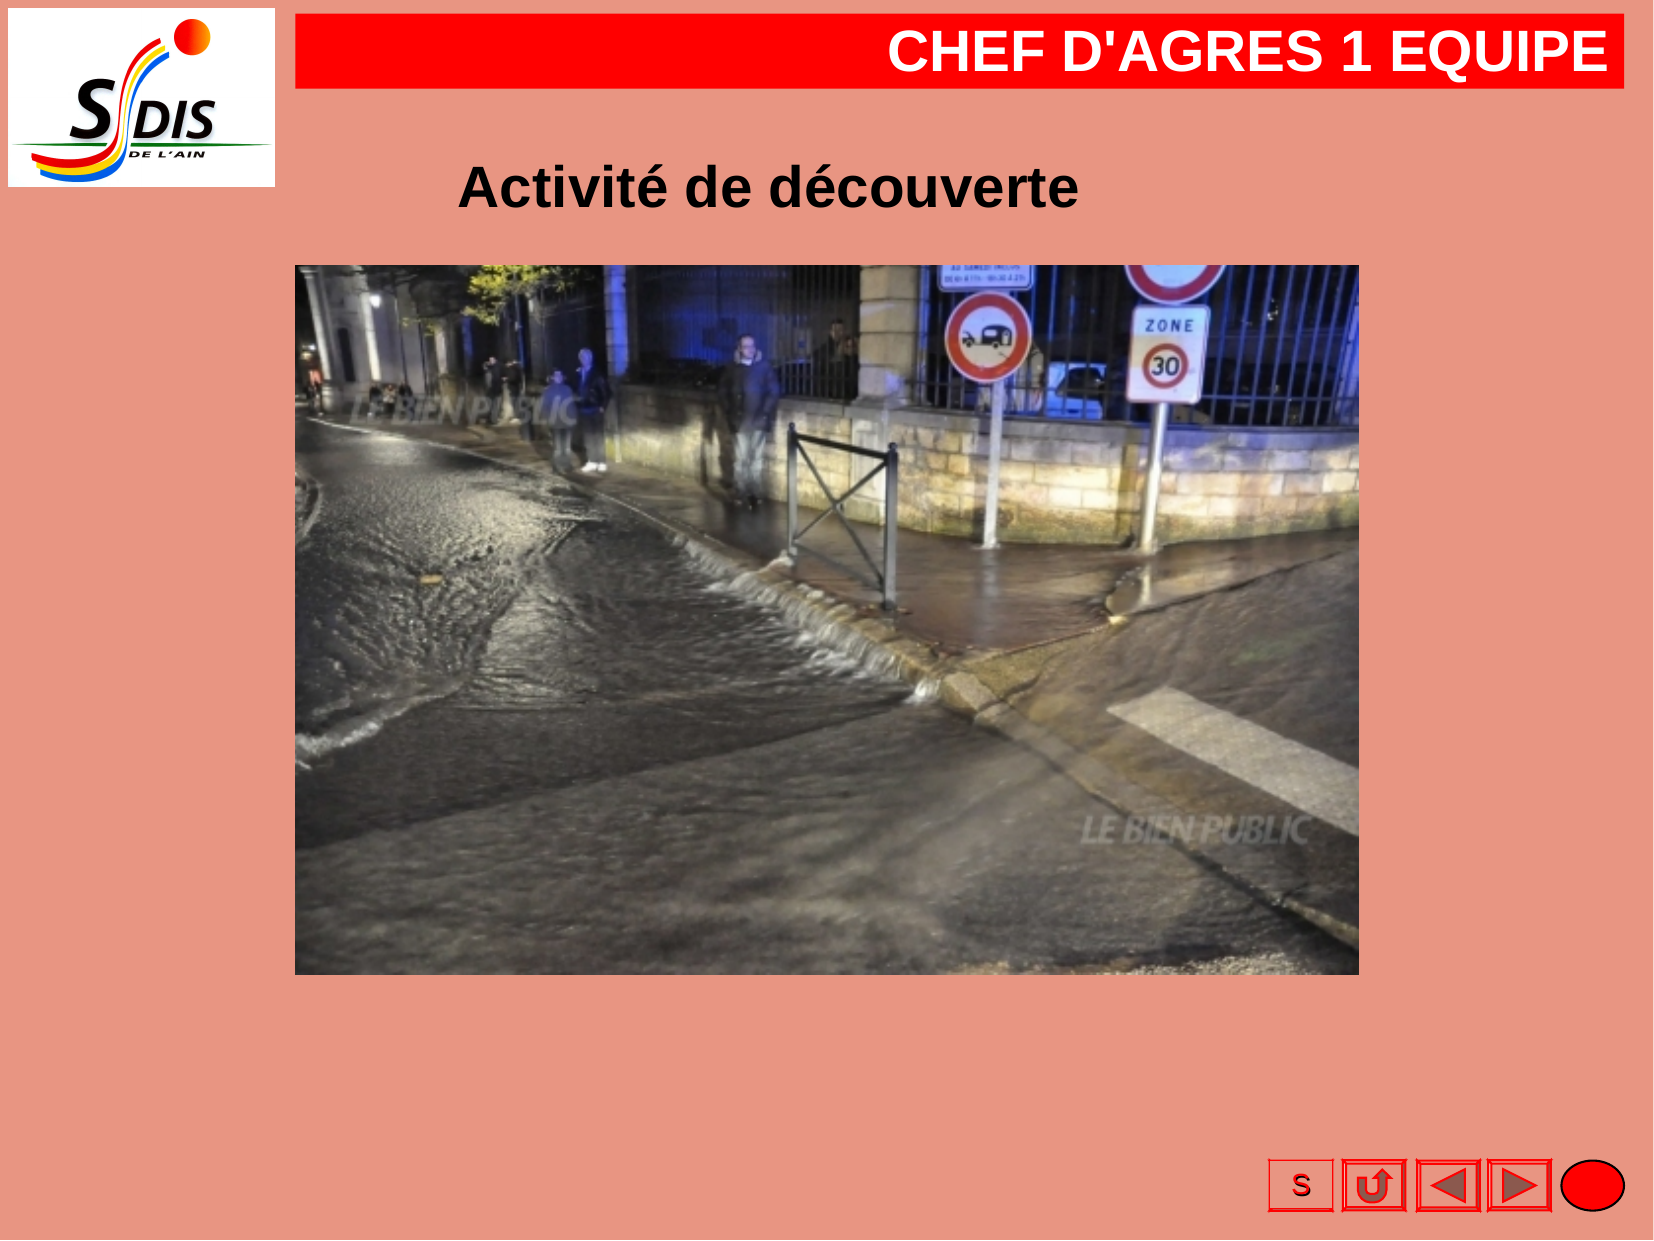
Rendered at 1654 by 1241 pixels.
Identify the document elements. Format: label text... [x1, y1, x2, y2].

text_box Activité de découverte [442, 147, 1096, 228]
picture [295, 265, 1359, 975]
text_box CHEF D'AGRES 1 EQUIPE [295, 13, 1625, 89]
picture [8, 8, 275, 187]
text_box [1561, 1160, 1625, 1211]
